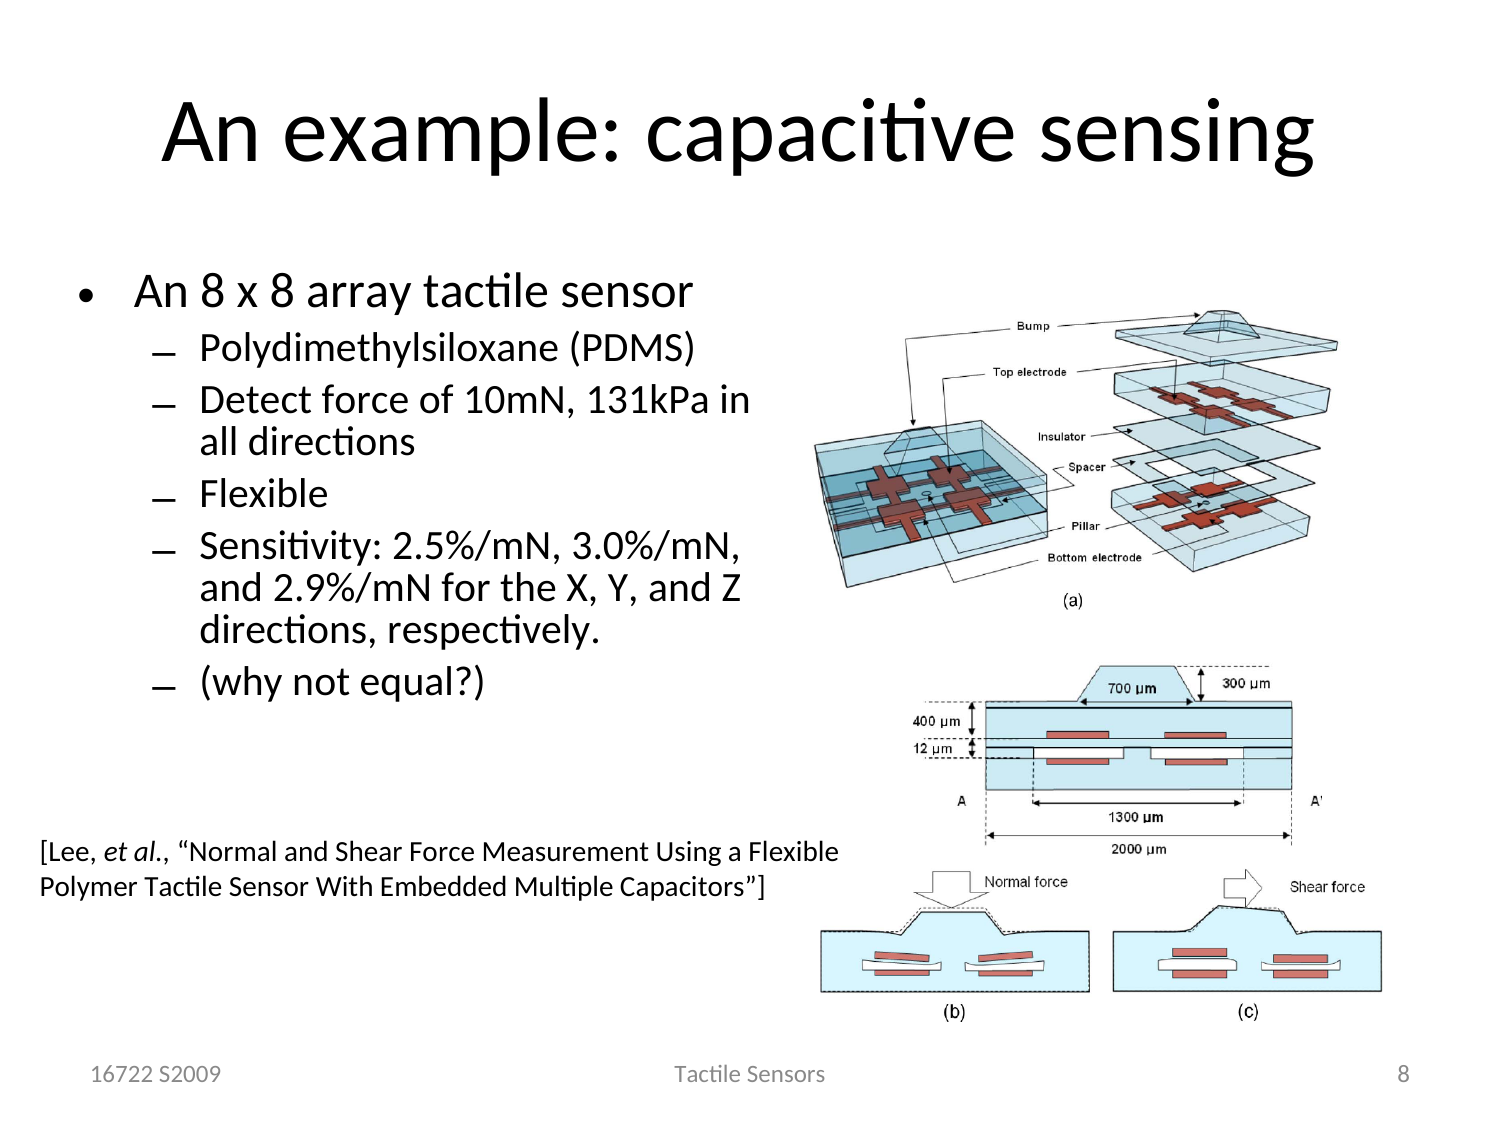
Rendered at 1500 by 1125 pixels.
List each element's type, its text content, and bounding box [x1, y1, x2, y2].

picture [812, 662, 1386, 1026]
text_box Tactile Sensors [512, 1042, 988, 1103]
list An 8 x 8 array tactile sensor Polydimethylsiloxane (PDMS) Detect force of 10mN, 131kPa in all directions Flexible Sensitivity: 2.5%/mN, 3.0%/mN, and 2.9%/mN for the X, Y, and Z directions, respectively. (why not equal?) [62, 262, 813, 824]
picture [800, 287, 1348, 613]
text_box 16722 S2009 [74, 1042, 426, 1103]
text_box [Lee, et al., “Normal and Shear Force Measurement Using a Flexible Polymer Tactile Sensor With Embedded Multiple Capacitors”] [24, 824, 900, 911]
title An example: capacitive sensing [75, 45, 1426, 233]
text_box <number> [1074, 1042, 1426, 1103]
